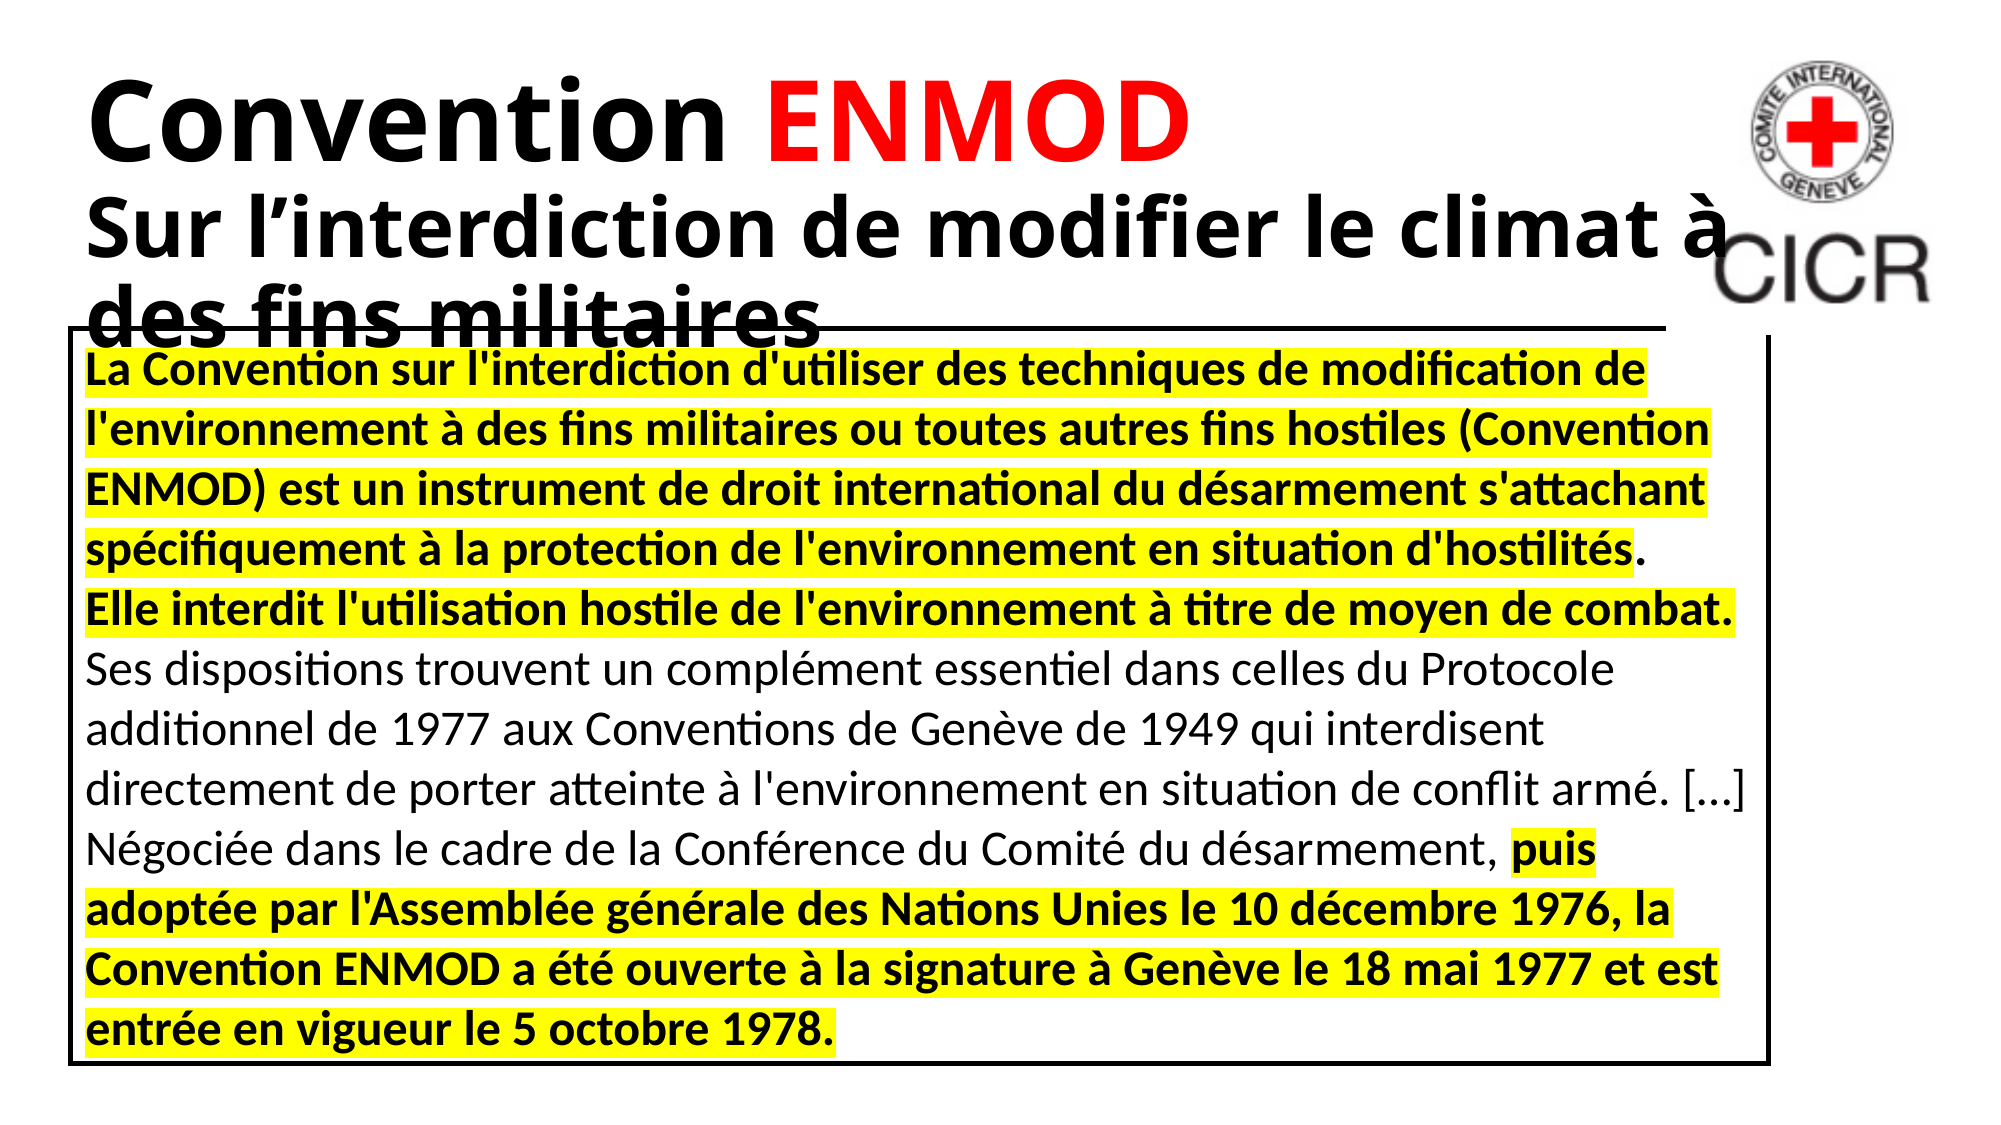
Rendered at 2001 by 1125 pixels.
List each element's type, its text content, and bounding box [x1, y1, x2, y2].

text_box La Convention sur l'interdiction d'utiliser des techniques de modification de l'environnement à des fins militaires ou toutes autres fins hostiles (Convention ENMOD) est un instrument de droit international du désarmement s'attachant spécifiquement à la protection de l'environnement en situation d'hostilités. Elle interdit l'utilisation hostile de l'environnement à titre de moyen de combat. Ses dispositions trouvent un complément essentiel dans celles du Protocole additionnel de 1977 aux Conventions de Genève de 1949 qui interdisent directement de porter atteinte à l'environnement en situation de conflit armé. […] Négociée dans le cadre de la Conférence du Comité du désarmement, puis adoptée par l'Assemblée générale des Nations Unies le 10 décembre 1976, la Convention ENMOD a été ouverte à la signature à Genève le 18 mai 1977 et est entrée en vigueur le 5 octobre 1978. [70, 328, 1768, 1063]
text_box Convention ENMOD Sur l’interdiction de modifier le climat à des fins militaires [70, 56, 1752, 274]
picture [1666, 3, 1984, 335]
